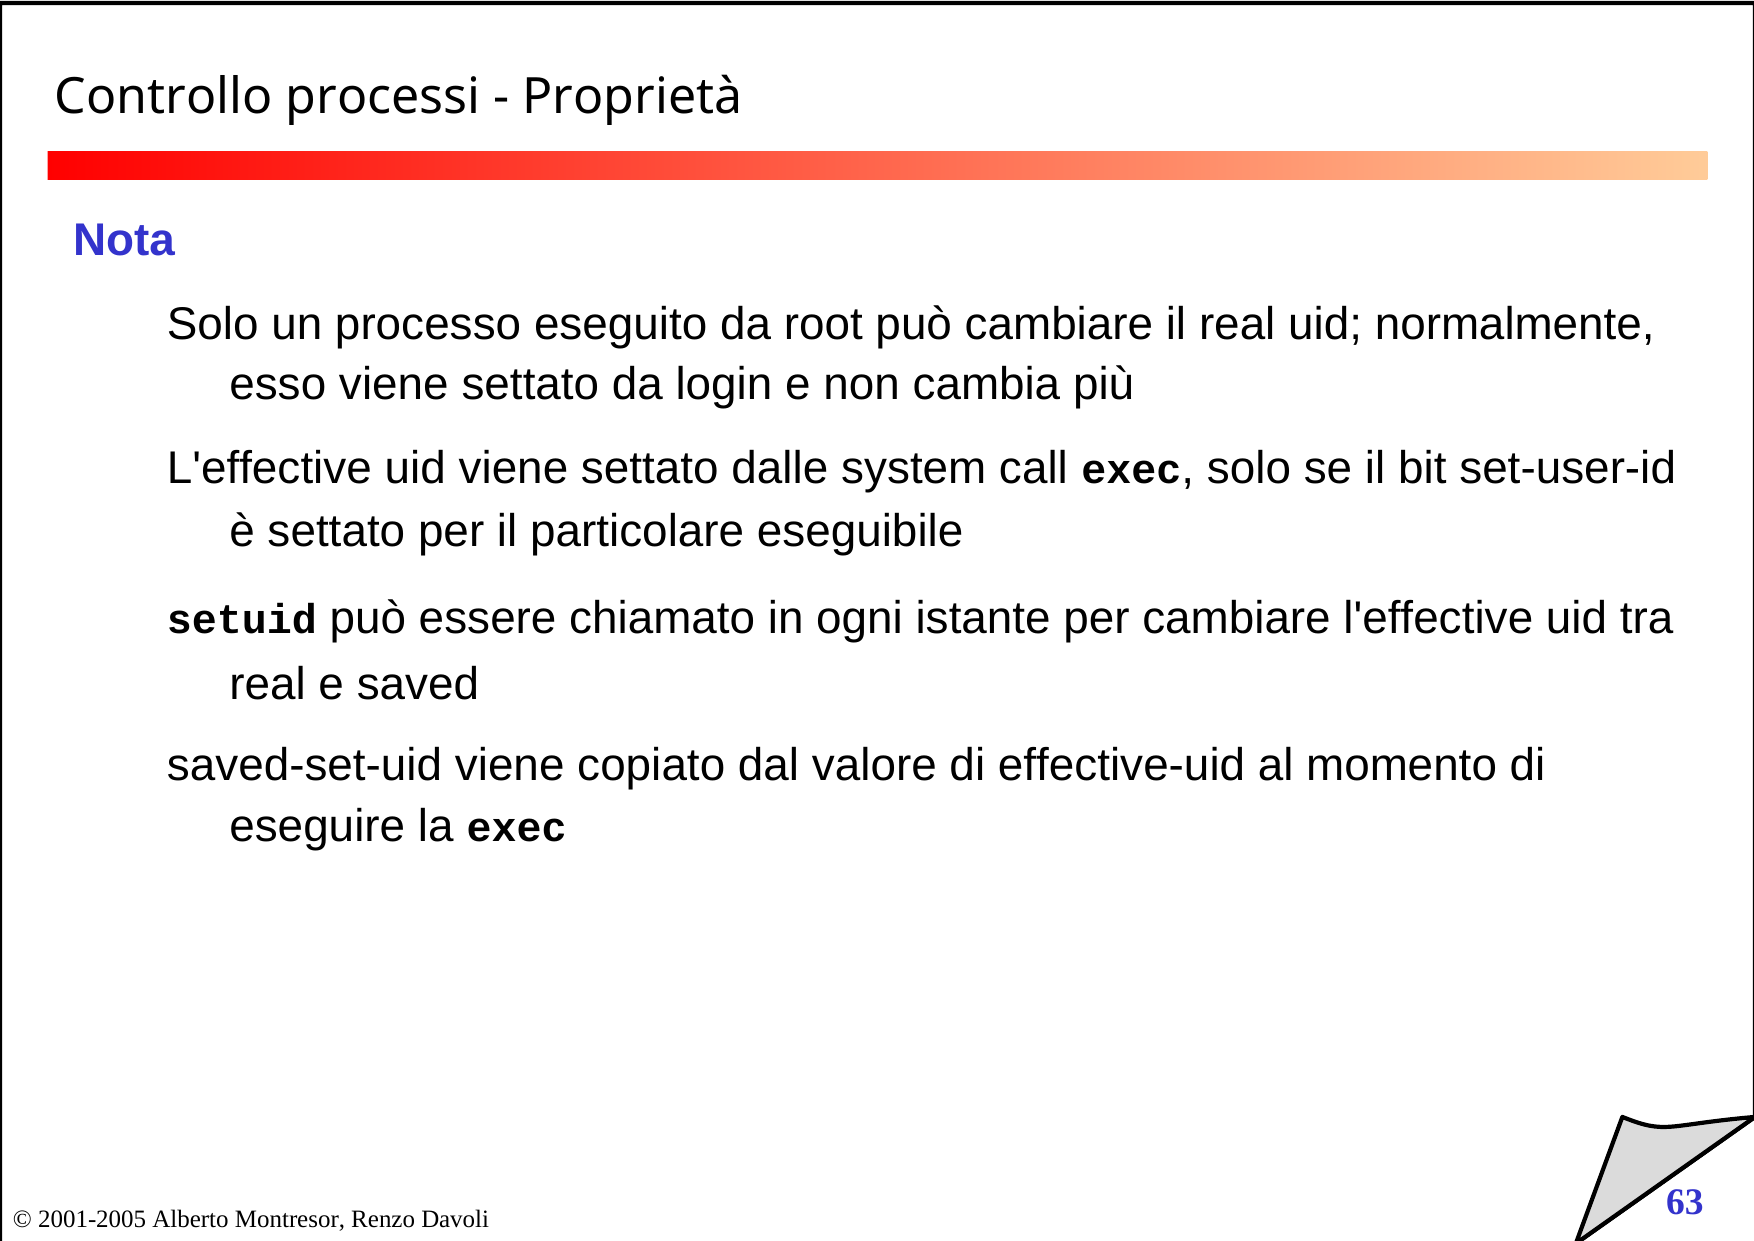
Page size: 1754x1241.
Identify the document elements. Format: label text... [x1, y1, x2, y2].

title Controllo processi - Proprietà [40, 49, 1714, 144]
list Nota Solo un processo eseguito da root può cambiare il real uid; normalmente, esso viene settato da login e non cambia più L'effective uid viene settato dalle system call exec, solo se il bit set-user-id è settato per il particolare eseguibile setuid può essere chiamato in ogni istante per cambiare l'effective uid tra real e saved saved-set-uid viene copiato dal valore di effective-uid al momento di eseguire la exec [58, 206, 1696, 927]
